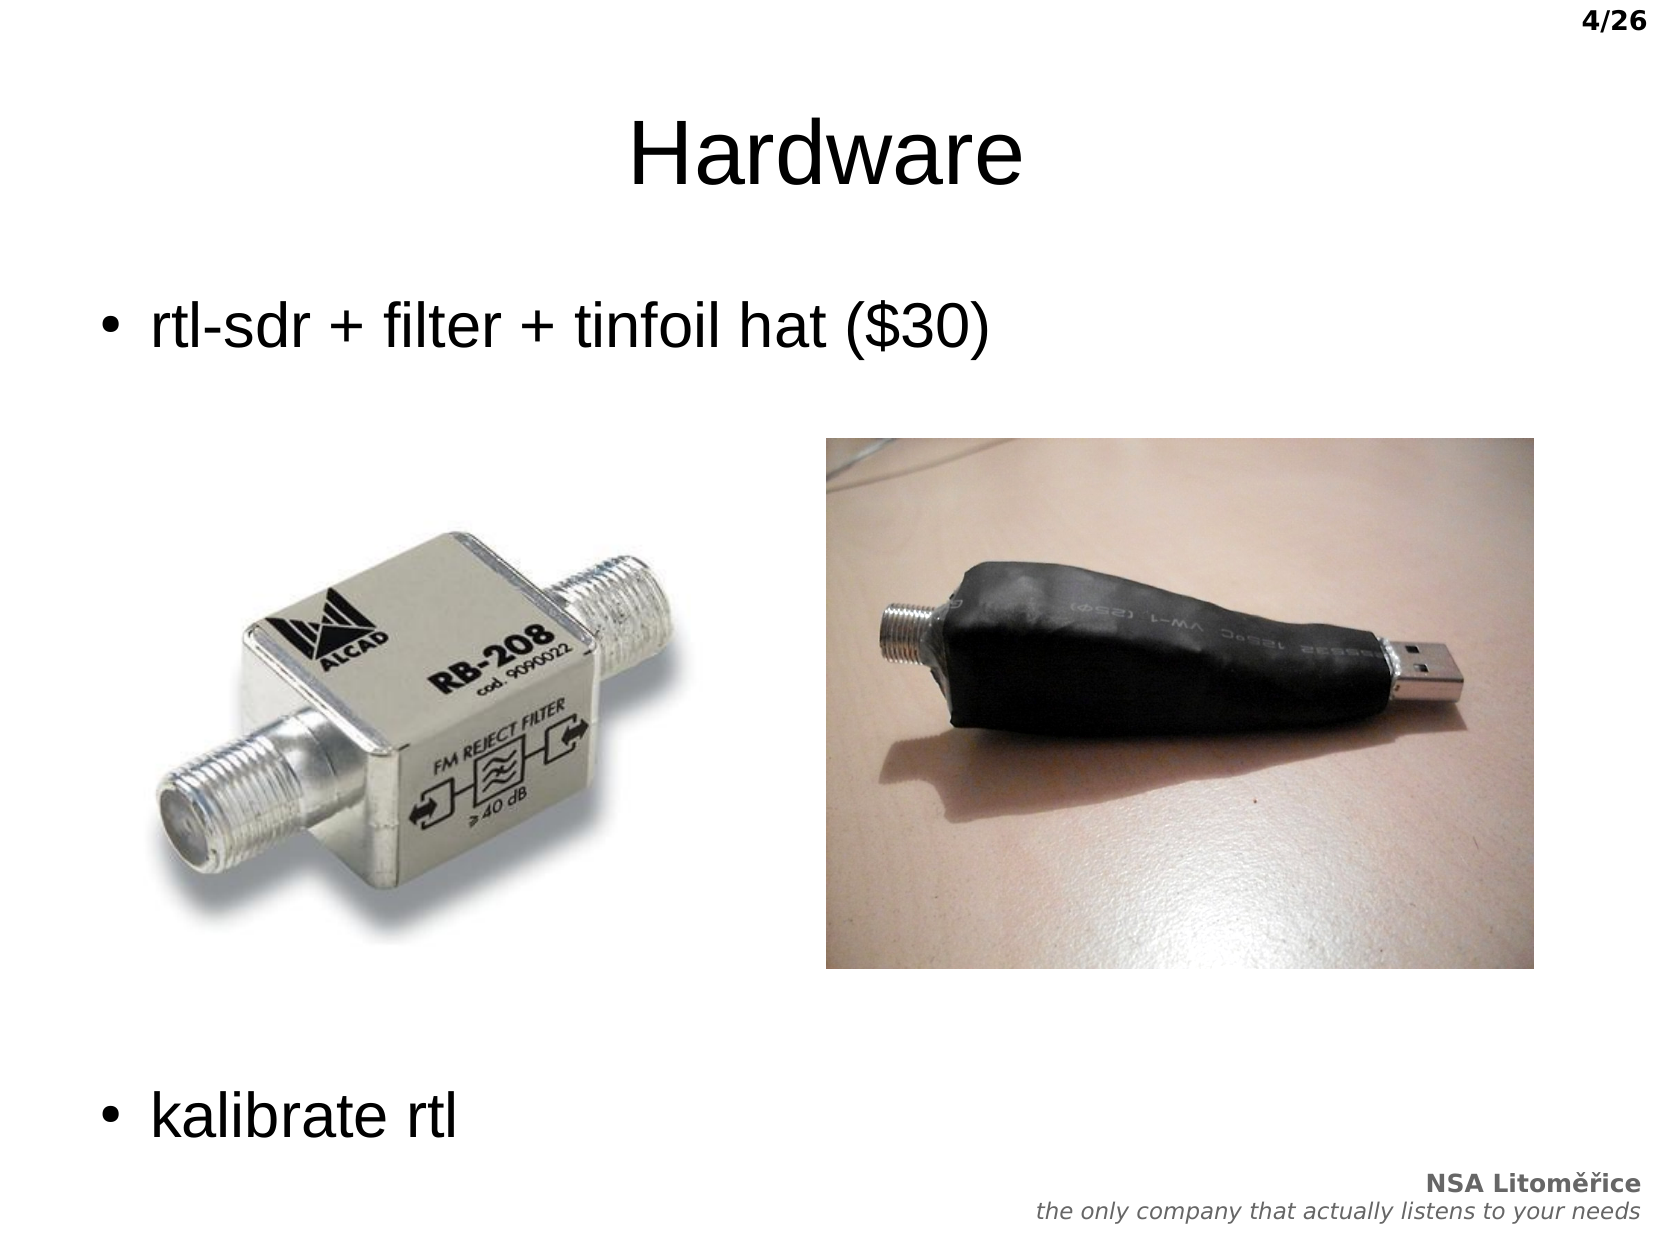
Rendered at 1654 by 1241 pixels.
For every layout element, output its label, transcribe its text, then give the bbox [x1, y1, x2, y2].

picture [826, 438, 1534, 969]
title Hardware [82, 49, 1571, 257]
picture [132, 448, 709, 980]
list rtl-sdr + filter + tinfoil hat ($30) kalibrate rtl [82, 290, 1571, 1158]
